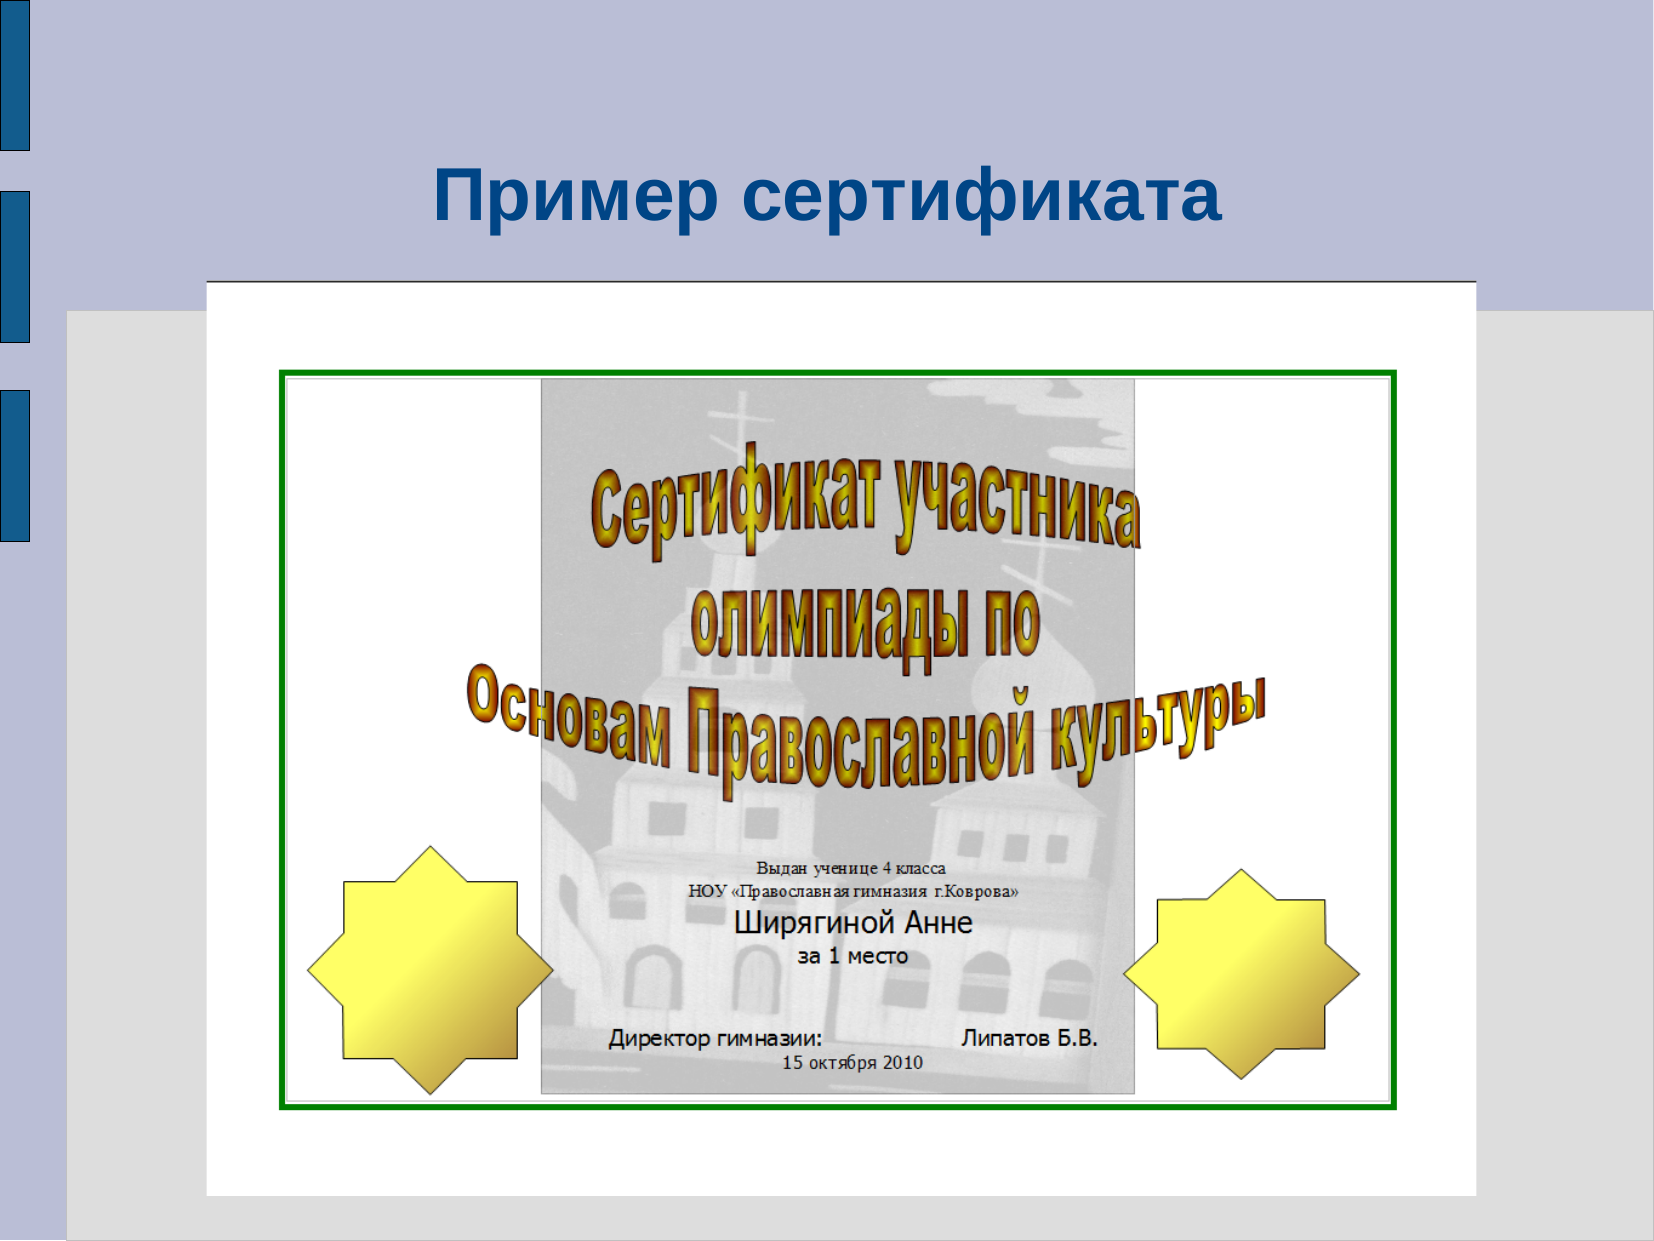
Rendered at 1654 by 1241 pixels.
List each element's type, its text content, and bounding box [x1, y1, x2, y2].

title Пример сертификата [121, 91, 1534, 299]
picture [206, 280, 1477, 1196]
